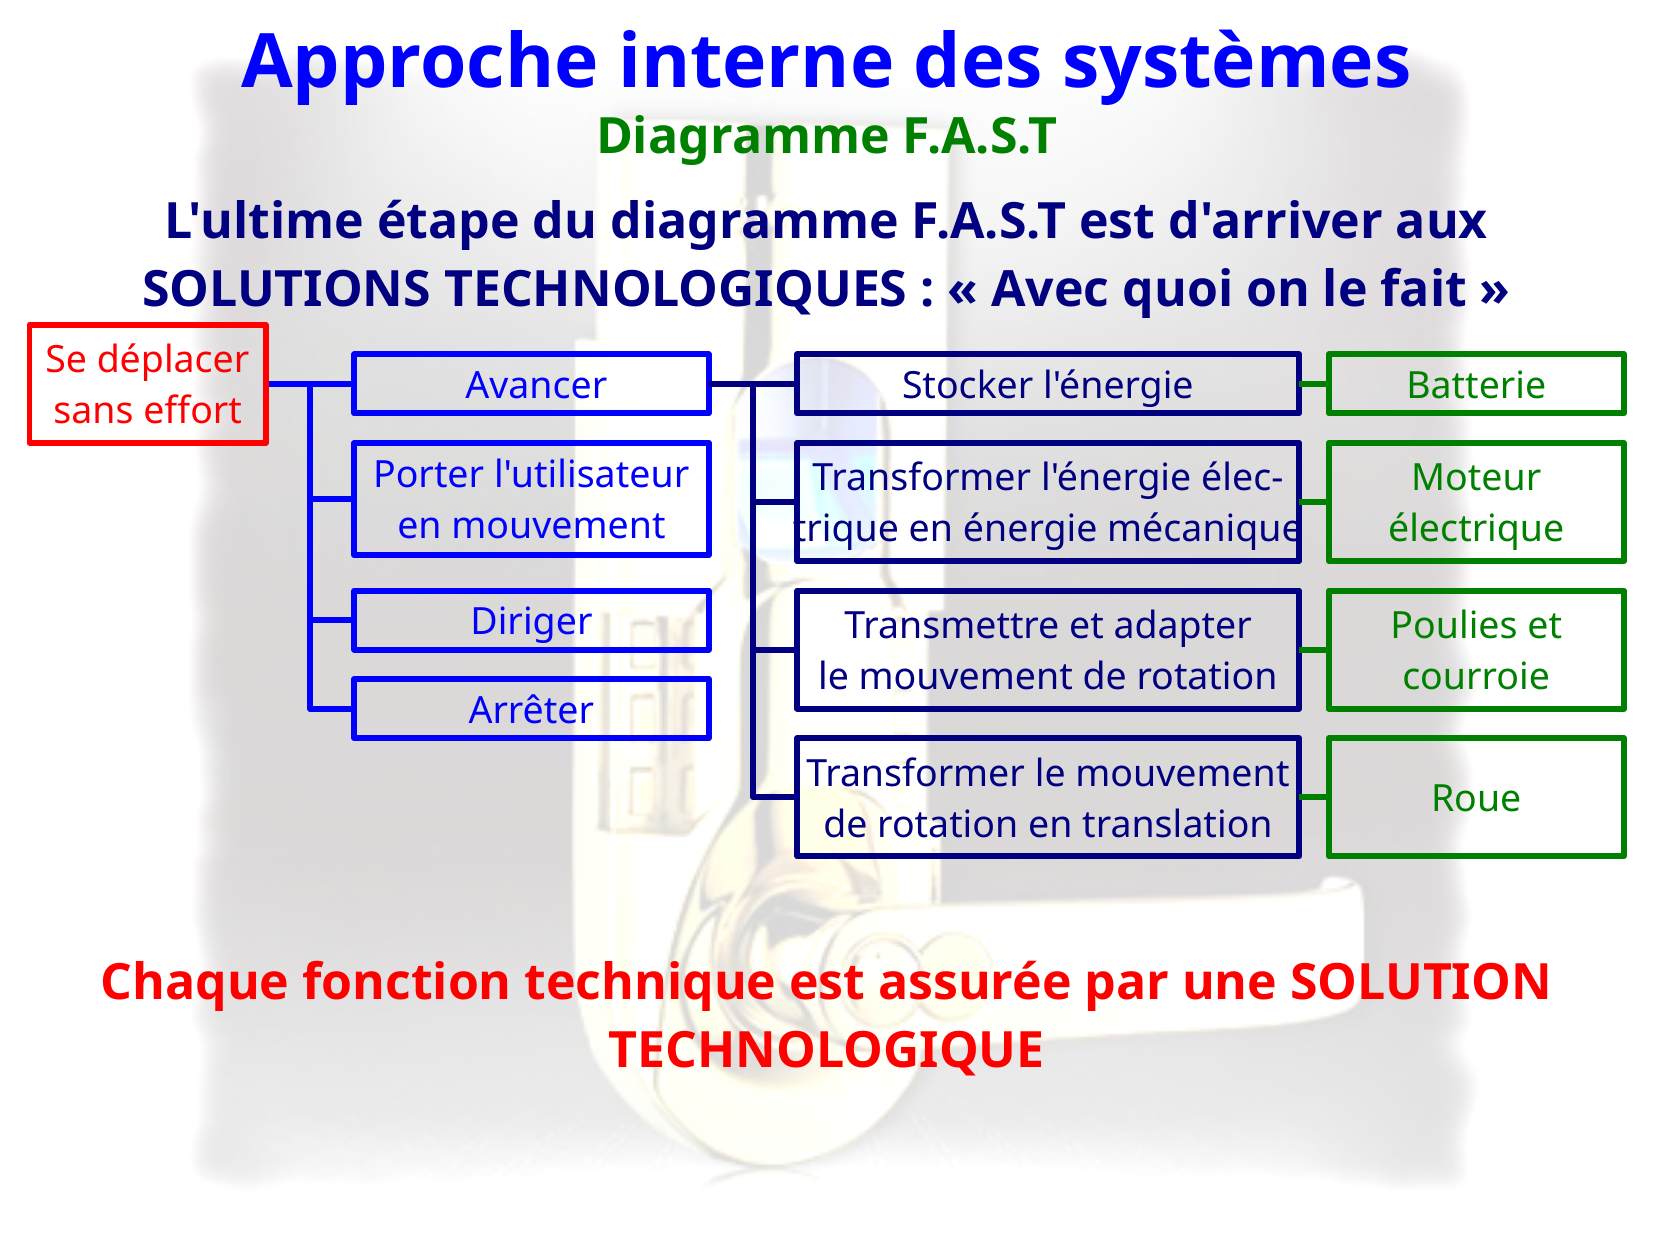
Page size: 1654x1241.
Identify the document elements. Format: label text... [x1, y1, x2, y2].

text_box Roue [1328, 738, 1625, 857]
text_box Porter l'utilisateur en mouvement [354, 442, 709, 556]
text_box Transformer le mouvement de rotation en translation [797, 738, 1300, 857]
text_box Stocker l'énergie [797, 354, 1300, 414]
text_box Poulies et courroie [1328, 590, 1625, 709]
text_box Diagramme F.A.S.T [0, 92, 1654, 178]
text_box Se déplacer sans effort [29, 324, 266, 443]
text_box Diriger [354, 590, 709, 650]
text_box Transmettre et adapter le mouvement de rotation [797, 590, 1300, 709]
text_box Batterie [1328, 354, 1625, 414]
text_box Arrêter [354, 679, 709, 739]
text_box Chaque fonction technique est assurée par une SOLUTION TECHNOLOGIQUE [0, 938, 1654, 1093]
text_box Transformer l'énergie élec- trique en énergie mécanique [797, 442, 1300, 562]
text_box Avancer [354, 354, 709, 414]
text_box Moteur électrique [1328, 442, 1625, 562]
text_box L'ultime étape du diagramme F.A.S.T est d'arriver aux SOLUTIONS TECHNOLOGIQUES : « Avec quoi on le fait » [0, 178, 1654, 332]
